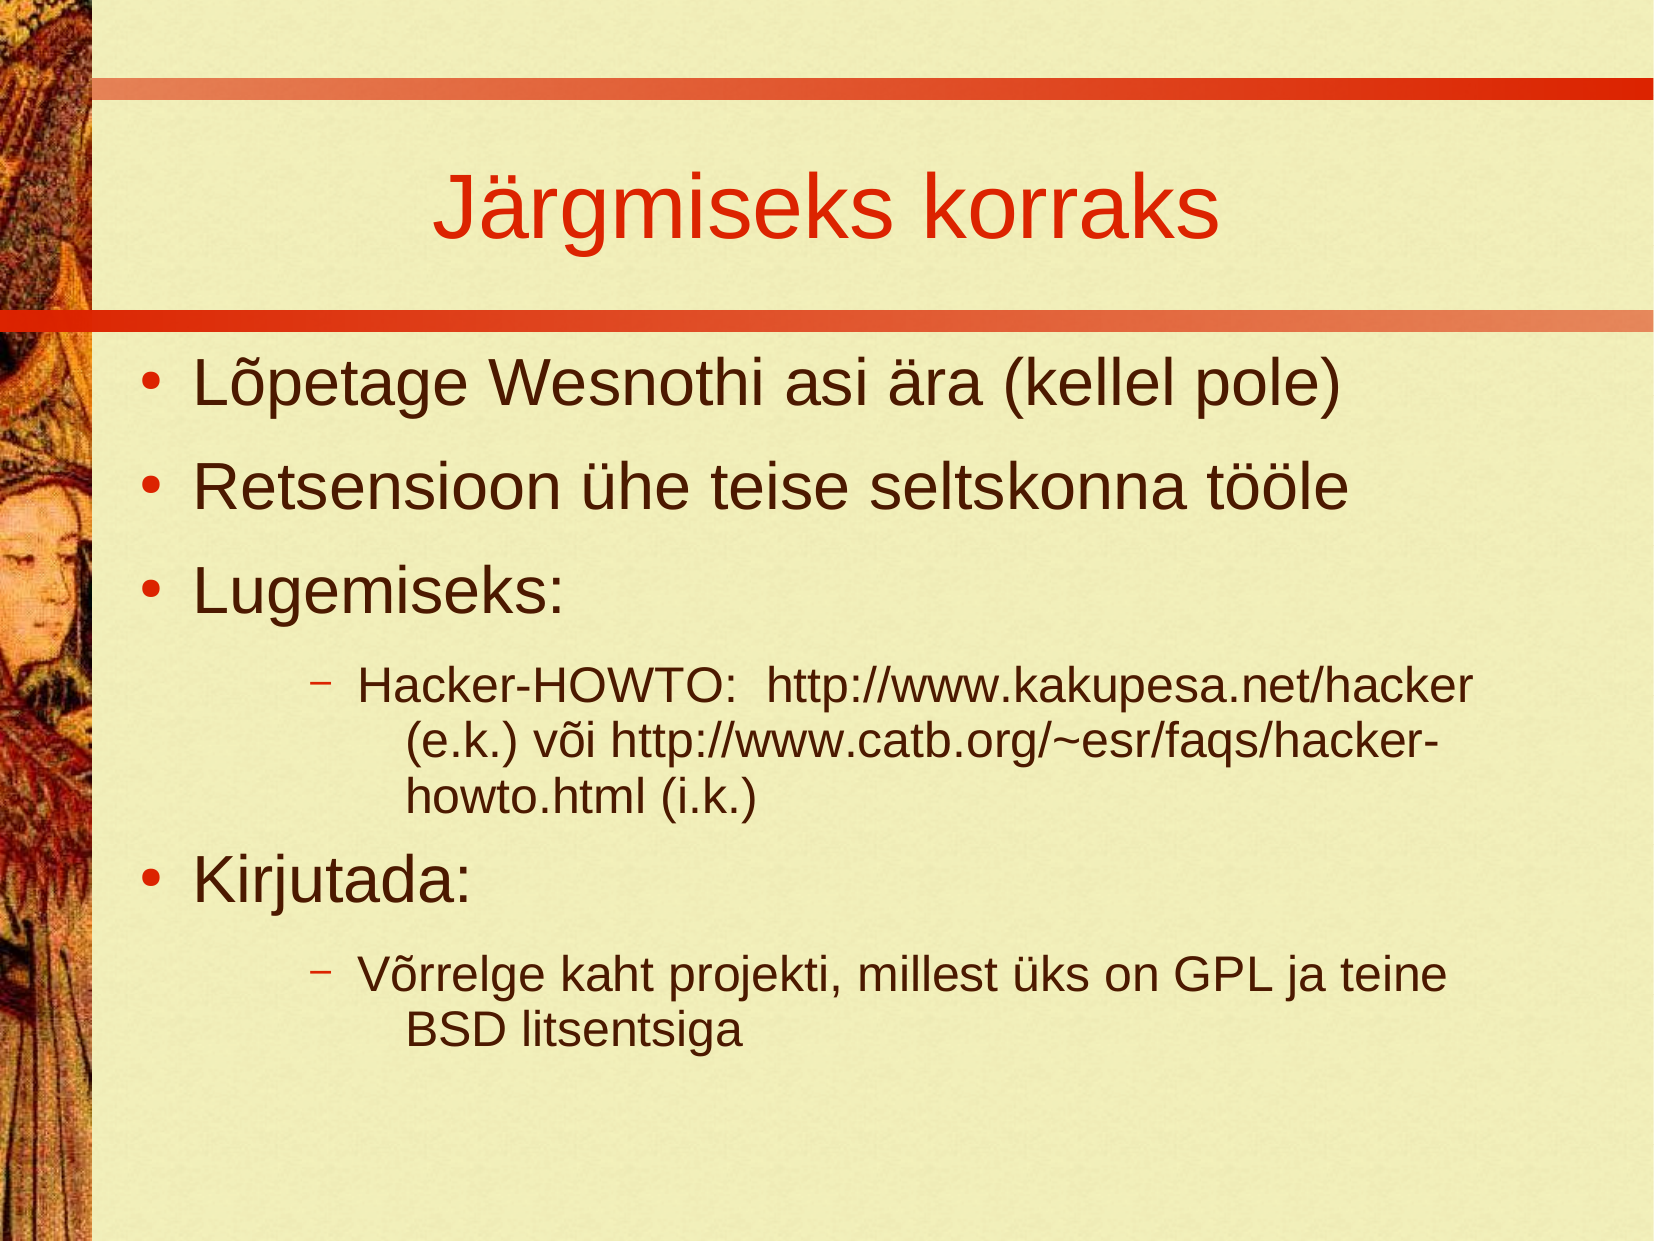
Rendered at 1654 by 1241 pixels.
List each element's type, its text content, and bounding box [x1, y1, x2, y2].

title Järgmiseks korraks [121, 102, 1534, 311]
picture [0, 332, 1654, 1241]
list Lõpetage Wesnothi asi ära (kellel pole) Retsensioon ühe teise seltskonna tööle Lugemiseks: Hacker-HOWTO: http://www.kakupesa.net/hacker (e.k.) või http://www.catb.org/~esr/faqs/hacker-howto.html (i.k.) Kirjutada: Võrrelge kaht projekti, millest üks on GPL ja teine BSD litsentsiga [121, 344, 1534, 1127]
picture [0, 0, 1654, 310]
